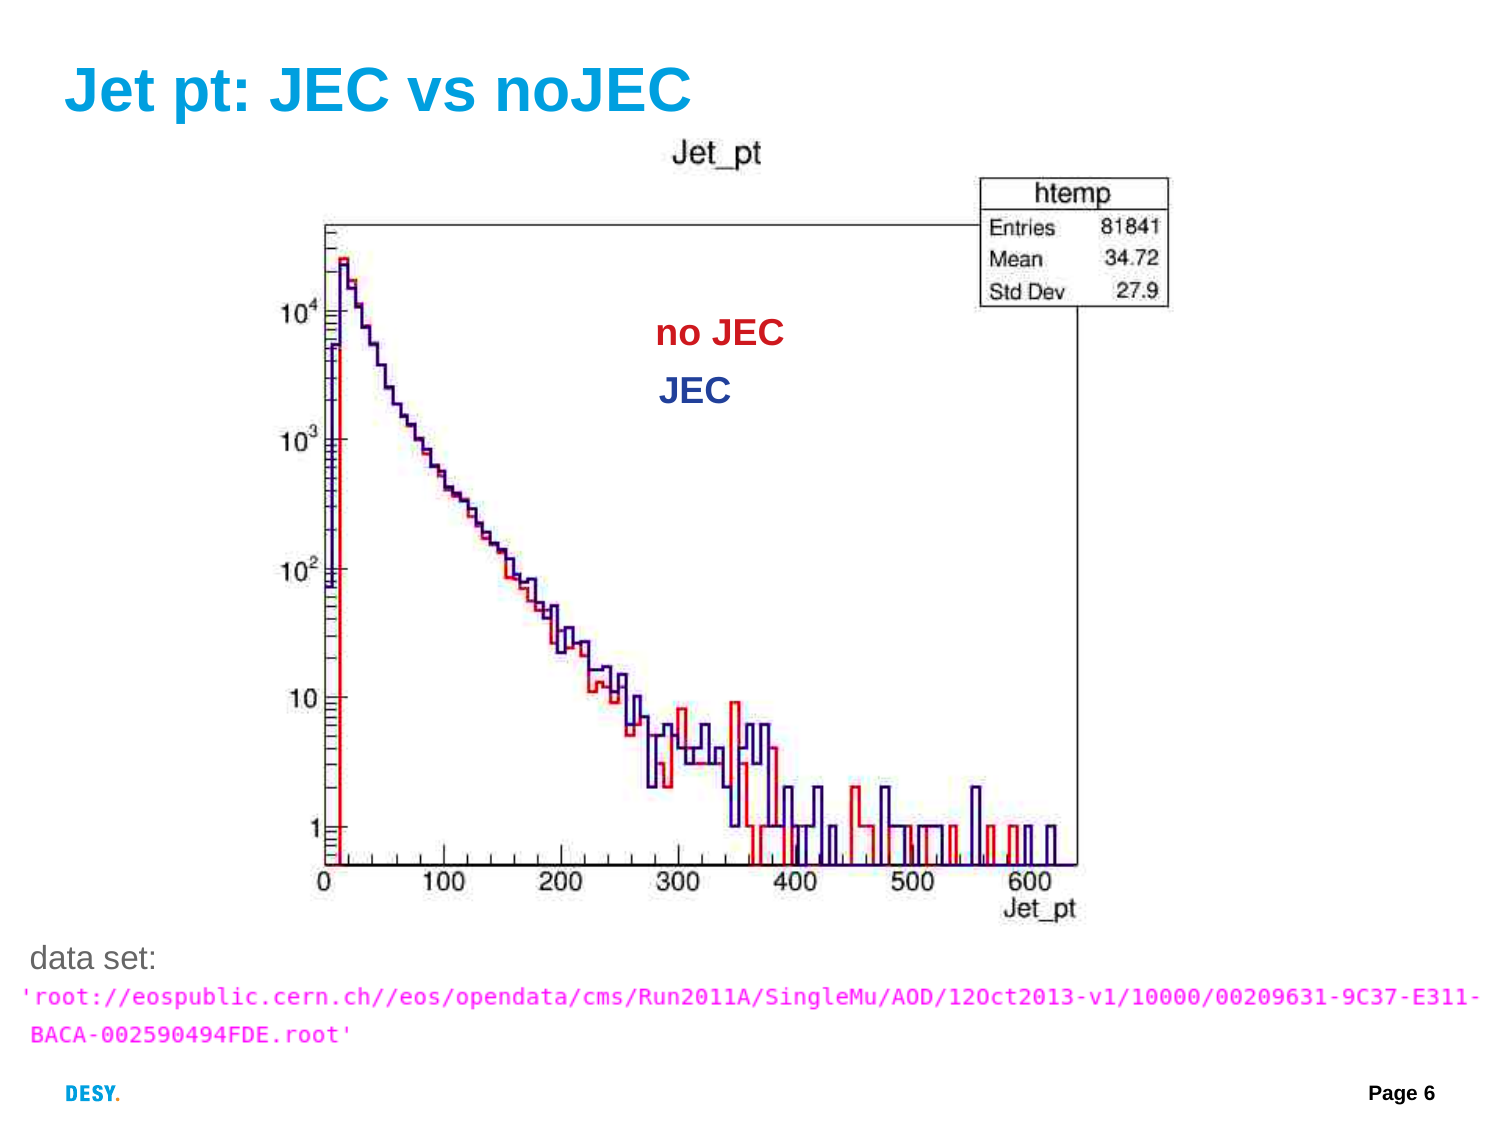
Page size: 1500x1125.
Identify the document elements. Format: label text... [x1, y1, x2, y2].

text_box no JEC [640, 303, 813, 361]
picture [248, 126, 1188, 928]
picture [15, 978, 1489, 1049]
text_box JEC [644, 362, 747, 420]
title Jet pt: JEC vs noJEC [64, 57, 1436, 132]
text_box data set: [14, 932, 199, 985]
